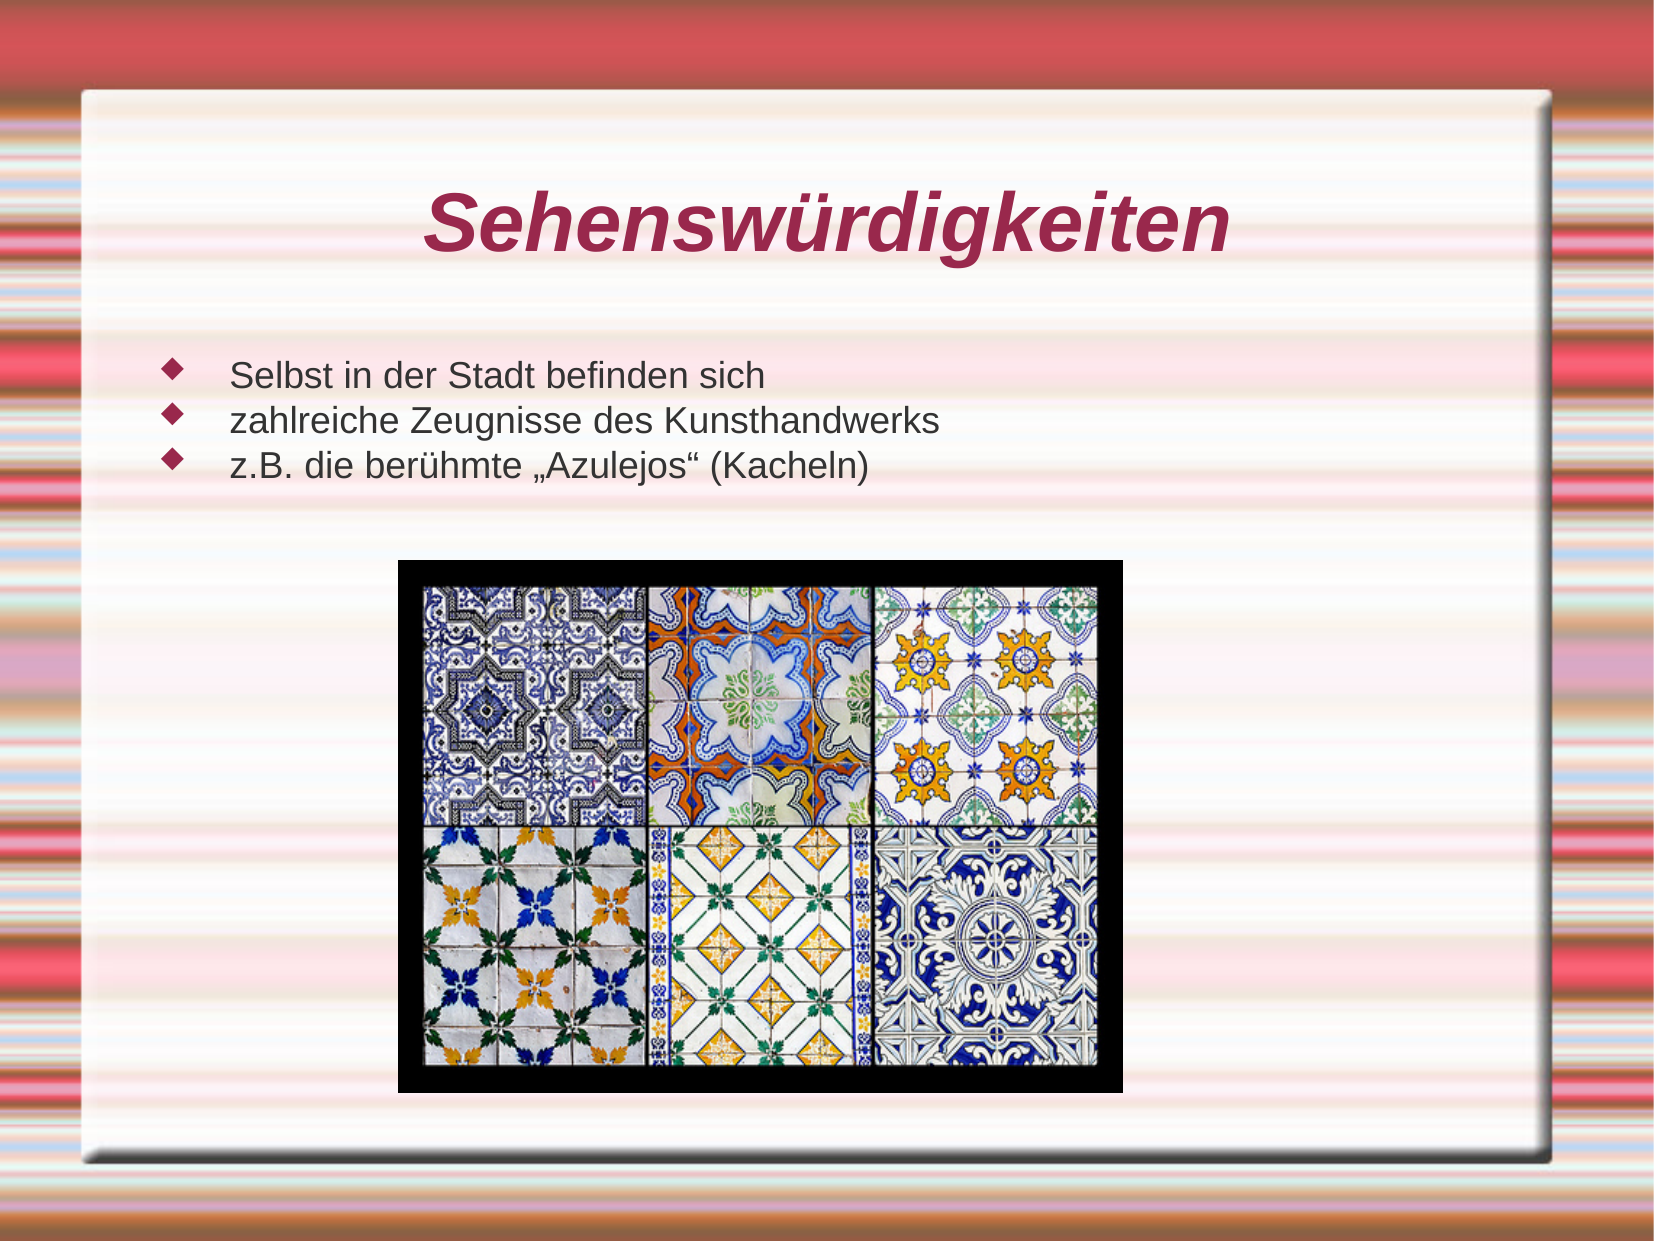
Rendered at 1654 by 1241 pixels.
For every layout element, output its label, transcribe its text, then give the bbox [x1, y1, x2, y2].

title Sehenswürdigkeiten [121, 114, 1534, 322]
list Selbst in der Stadt befinden sich zahlreiche Zeugnisse des Kunsthandwerks z.B. die berühmte „Azulejos“ (Kacheln) [134, 350, 1516, 1133]
picture [398, 561, 1123, 1093]
